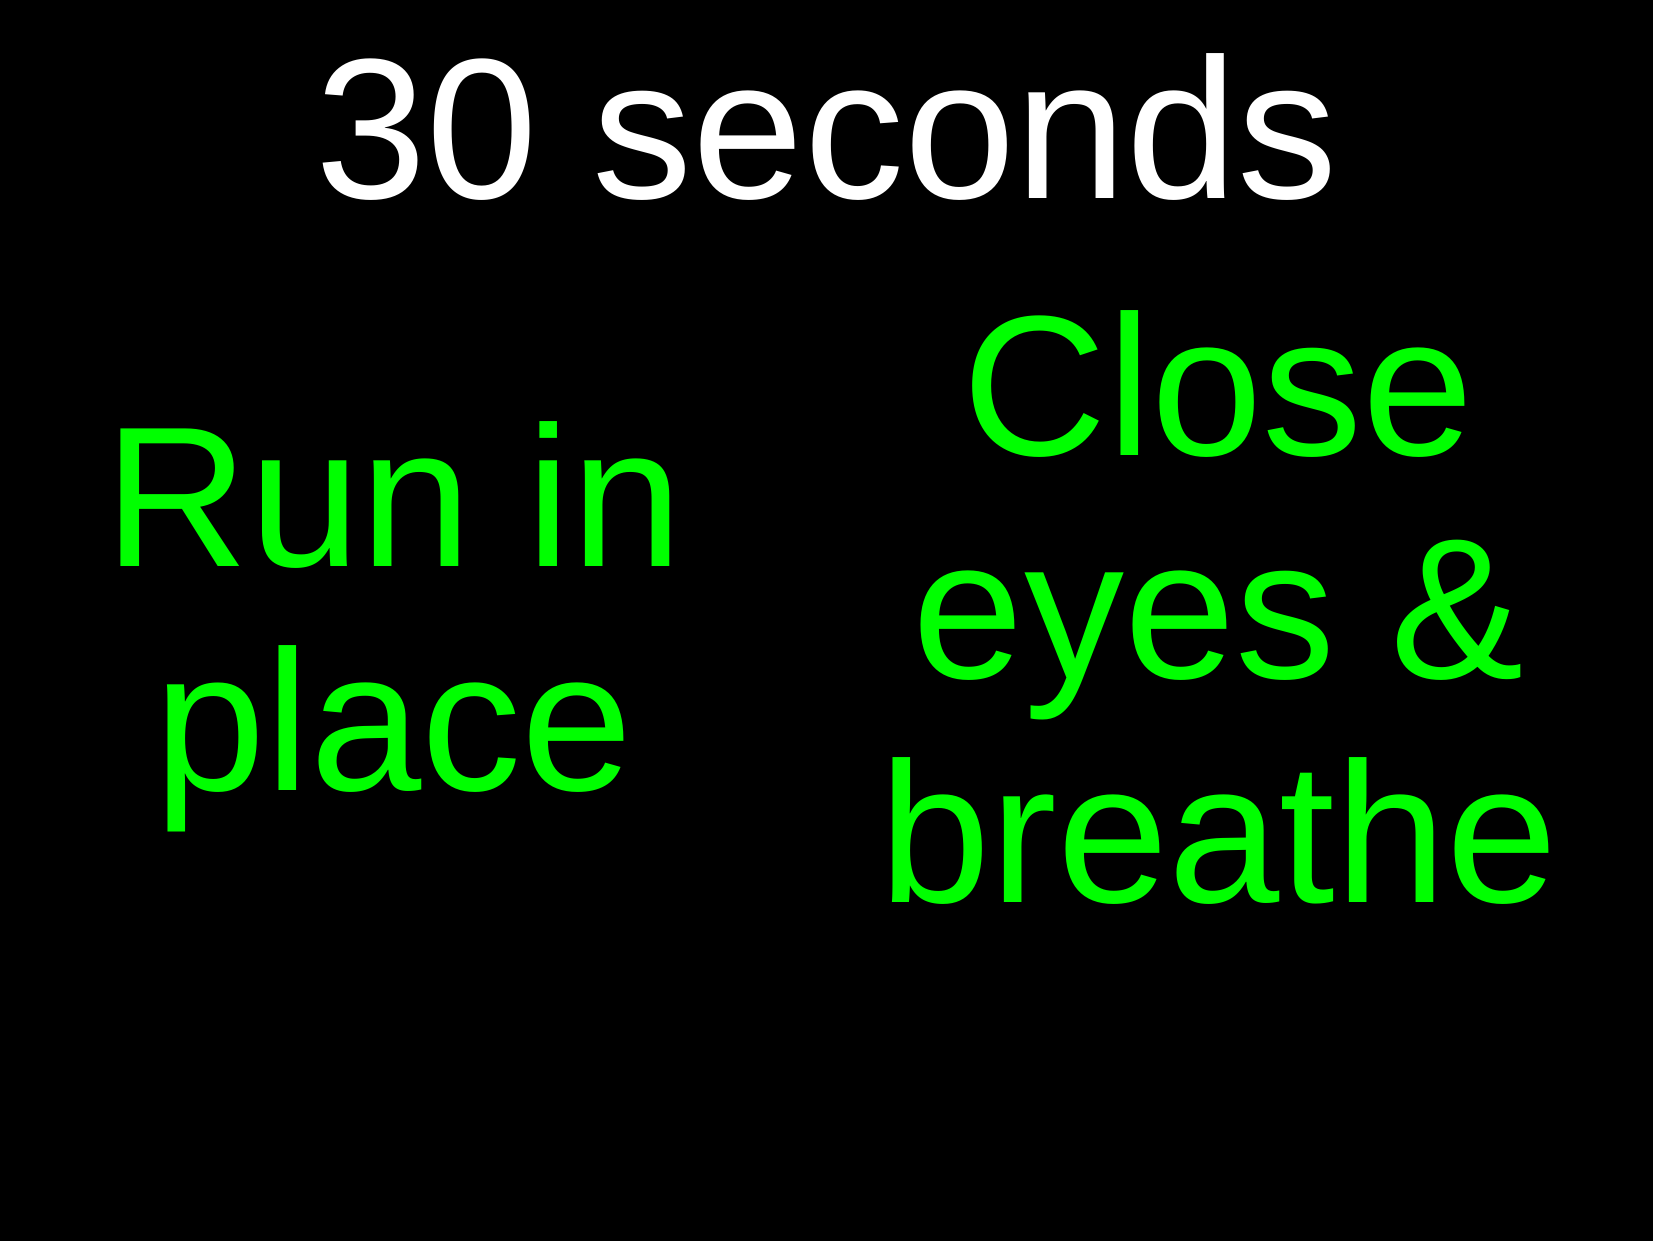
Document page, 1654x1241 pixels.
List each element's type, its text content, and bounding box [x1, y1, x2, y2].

text_box Run in place [37, 385, 751, 833]
text_box Close eyes & breathe [862, 273, 1576, 945]
text_box 30 seconds [151, 0, 1502, 259]
